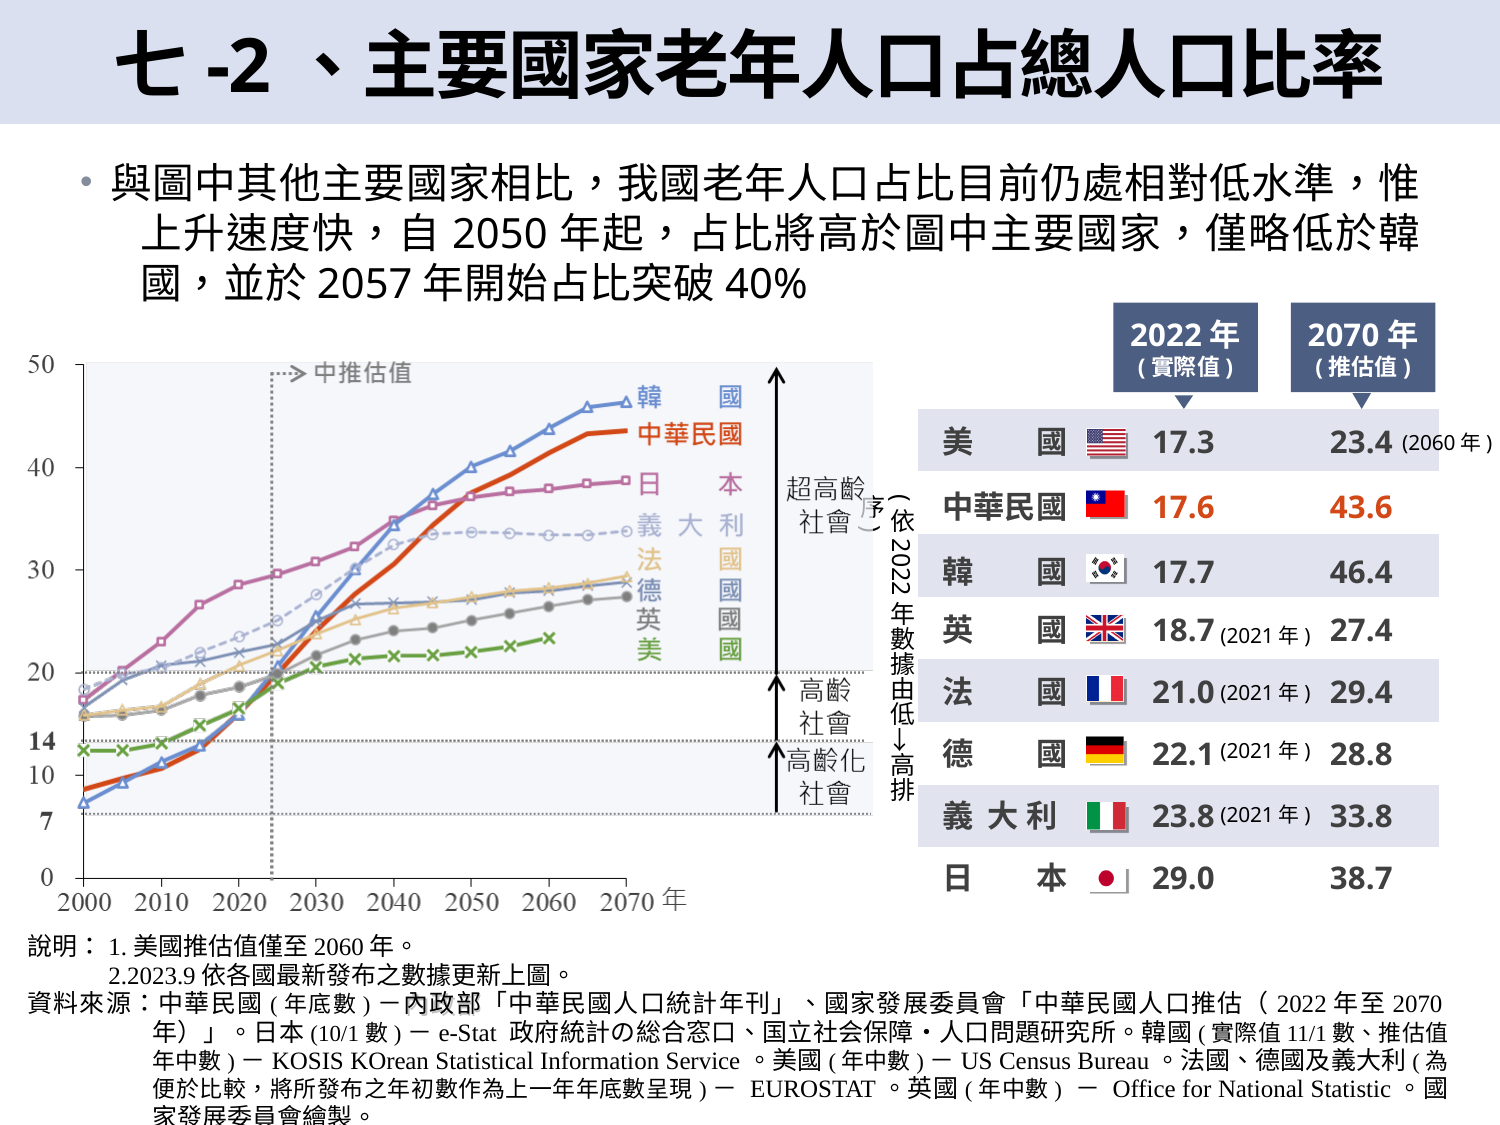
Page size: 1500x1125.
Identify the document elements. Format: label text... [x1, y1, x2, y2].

text_box [918, 534, 1439, 597]
text_box 43.6 [1314, 479, 1399, 526]
text_box (2021年) [1205, 671, 1319, 713]
text_box 23.8 [1137, 788, 1232, 842]
text_box 29.4 [1314, 665, 1410, 719]
text_box (2021年) [1205, 614, 1319, 656]
text_box (2060年) [1387, 421, 1500, 462]
text_box (2021年) [1205, 730, 1319, 771]
text_box 韓 國 [927, 544, 1066, 592]
picture [1086, 554, 1124, 582]
text_box 27.4 [1314, 603, 1399, 650]
text_box 18.7 [1137, 603, 1232, 657]
picture [1086, 490, 1125, 517]
text_box 說明：1.美國推估值僅至2060年。 2.2023.9依各國最新發布之數據更新上圖。 資料來源：中華民國(年底數)－內政部「中華民國人口統計年刊」、國家發展委員會「中華民國人口推估（2022年至2070年）」。日本(10/1數)－e-Stat 政府統計の総合窓口、国立社会保障・人口問題研究所。韓國(實際值11/1數、推估值年中數)－KOSIS KOrean Statistical Information Service。美國(年中數)－US Census Bureau。法國、德國及義大利(為便於比較，將所發布之年初數作為上一年年底數呈現)－ EUROSTAT。英國(年中數) － Office for National Statistic。國家發展委員會繪製。 [10, 925, 1464, 1114]
text_box 46.4 [1314, 544, 1410, 592]
text_box 中華民國 [927, 479, 1066, 526]
text_box 28.8 [1314, 726, 1410, 780]
text_box 17.6 [1137, 479, 1232, 533]
text_box 美 國 [927, 414, 1066, 462]
text_box 38.7 [1314, 850, 1410, 904]
picture [1086, 802, 1126, 830]
text_box [918, 785, 1439, 847]
text_box (依2022年數據由低→高排序) [873, 479, 925, 828]
picture [1086, 614, 1124, 642]
picture [1086, 864, 1126, 892]
text_box 33.8 [1314, 788, 1410, 842]
picture [23, 335, 873, 920]
text_box 22.1 [1137, 726, 1232, 780]
text_box 2022年 (實際值) [1113, 302, 1258, 393]
text_box 23.4 [1314, 414, 1399, 462]
list 與圖中其他主要國家相比，我國老年人口占比目前仍處相對低水準，惟上升速度快，自2050年起，占比將高於圖中主要國家，僅略低於韓國，並於2057年開始占比突破40% [64, 149, 1436, 316]
text_box (2021年) [1205, 794, 1319, 836]
text_box 義 大 利 [927, 788, 1088, 835]
text_box 29.0 [1137, 850, 1232, 904]
text_box 17.7 [1137, 544, 1247, 598]
text_box 17.3 [1137, 414, 1232, 469]
text_box 英 國 [927, 603, 1066, 650]
text_box [918, 393, 1439, 471]
text_box 法 國 [927, 665, 1066, 712]
picture [1086, 675, 1124, 702]
picture [1086, 736, 1124, 764]
picture [1086, 428, 1126, 456]
text_box 2070年 (推估值) [1290, 302, 1436, 393]
text_box 日 本 [927, 850, 1066, 897]
text_box [918, 659, 1439, 722]
title 七-2、主要國家老年人口占總人口比率 [0, 0, 1500, 125]
text_box 21.0 [1137, 665, 1232, 719]
text_box 德 國 [927, 726, 1066, 774]
